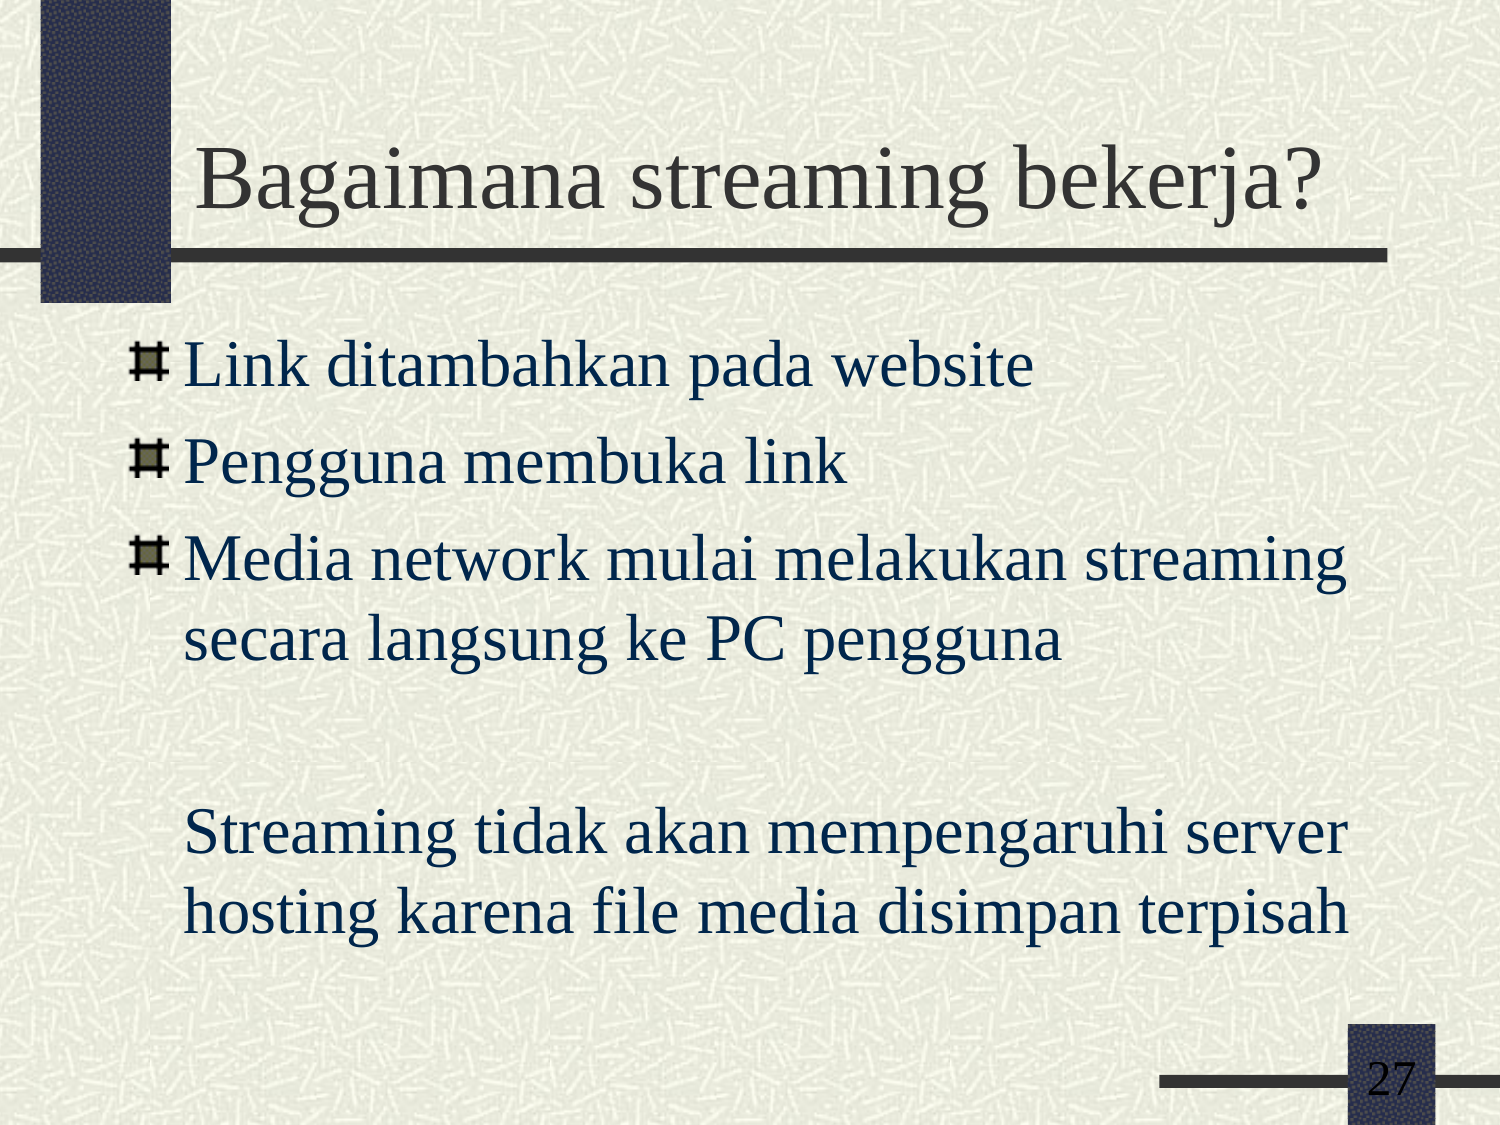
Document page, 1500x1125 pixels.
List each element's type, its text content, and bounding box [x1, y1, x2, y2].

title Bagaimana streaming bekerja? [179, 46, 1455, 235]
picture [0, 0, 1500, 1125]
list Link ditambahkan pada website Pengguna membuka link Media network mulai melakukan streaming secara langsung ke PC pengguna Streaming tidak akan mempengaruhi server hosting karena file media disimpan terpisah [112, 312, 1388, 1000]
